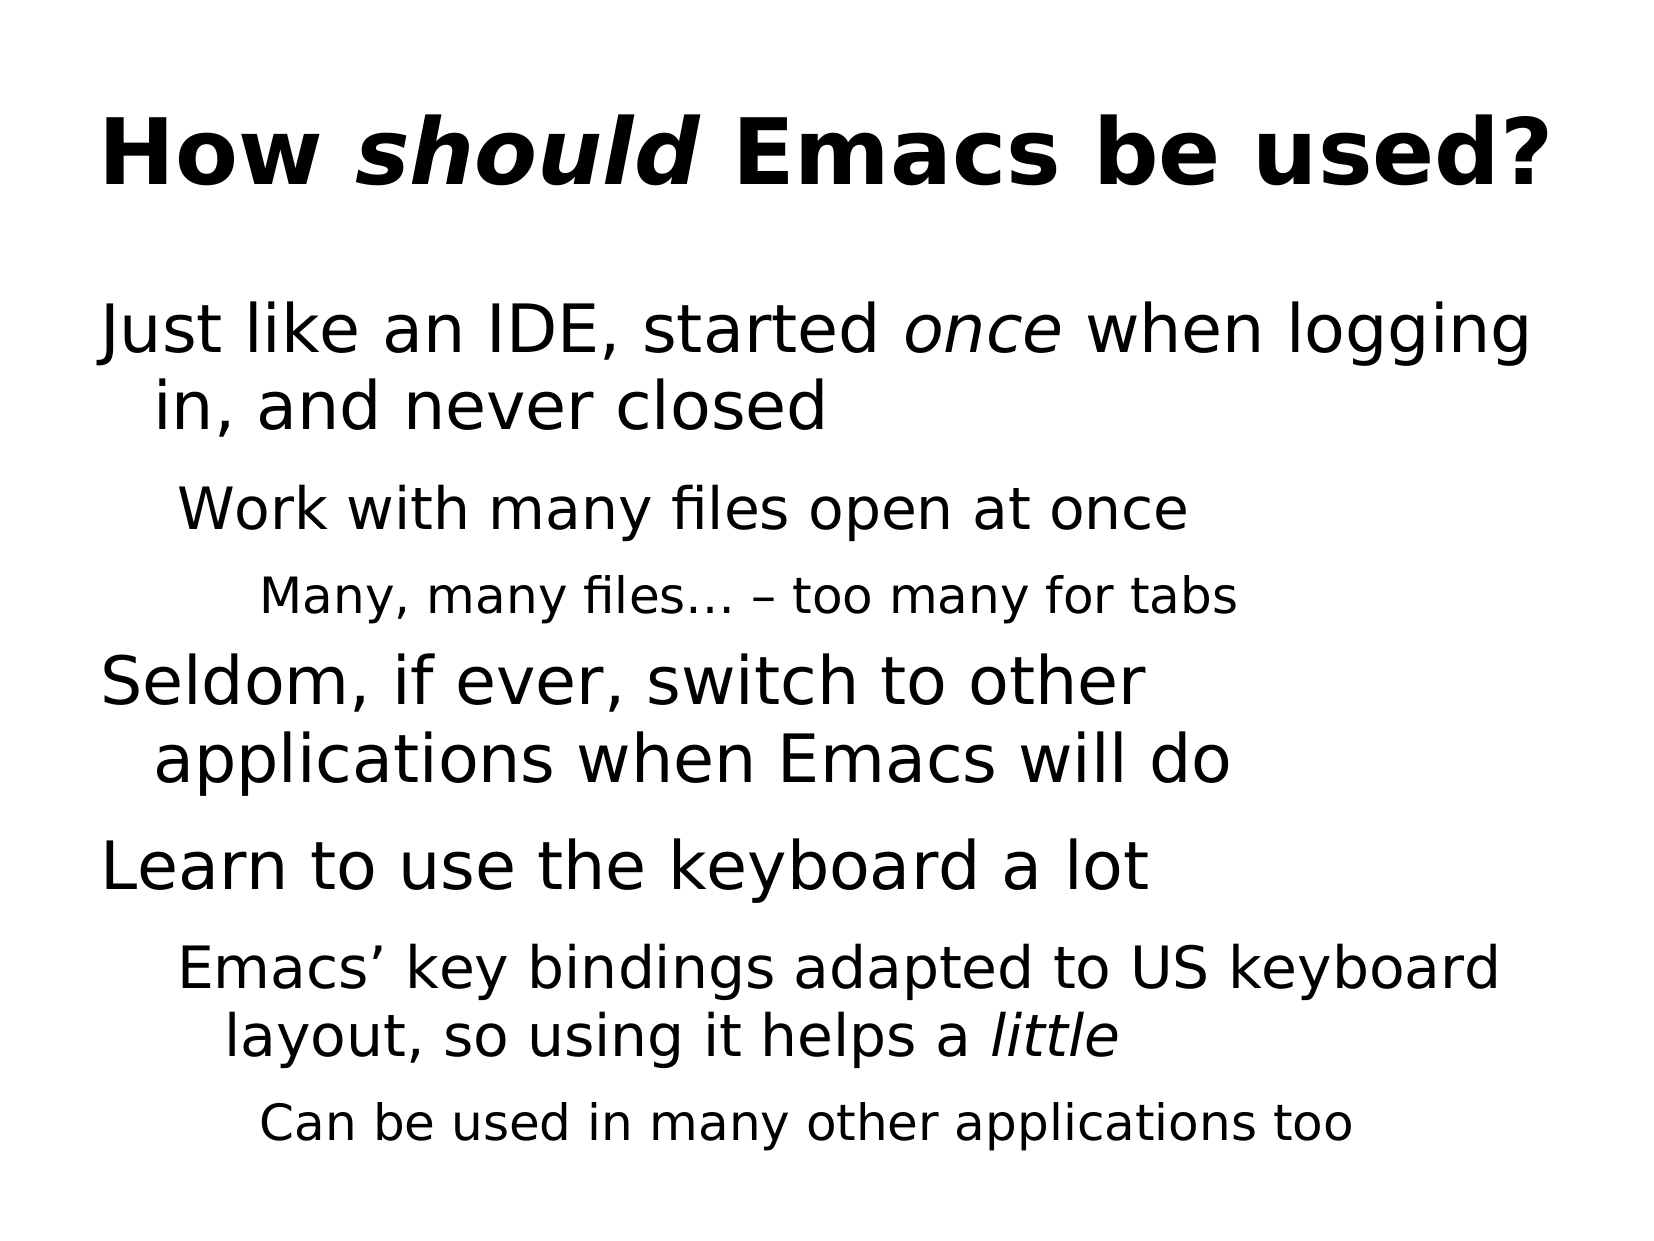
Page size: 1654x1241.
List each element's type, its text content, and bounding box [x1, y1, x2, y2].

title How should Emacs be used? [82, 49, 1571, 257]
list Just like an IDE, started once when logging in, and never closed Work with many files open at once Many, many files… – too many for tabs Seldom, if ever, switch to other applications when Emacs will do Learn to use the keyboard a lot Emacs’ key bindings adapted to US keyboard layout, so using it helps a little Can be used in many other applications too [82, 290, 1571, 1153]
